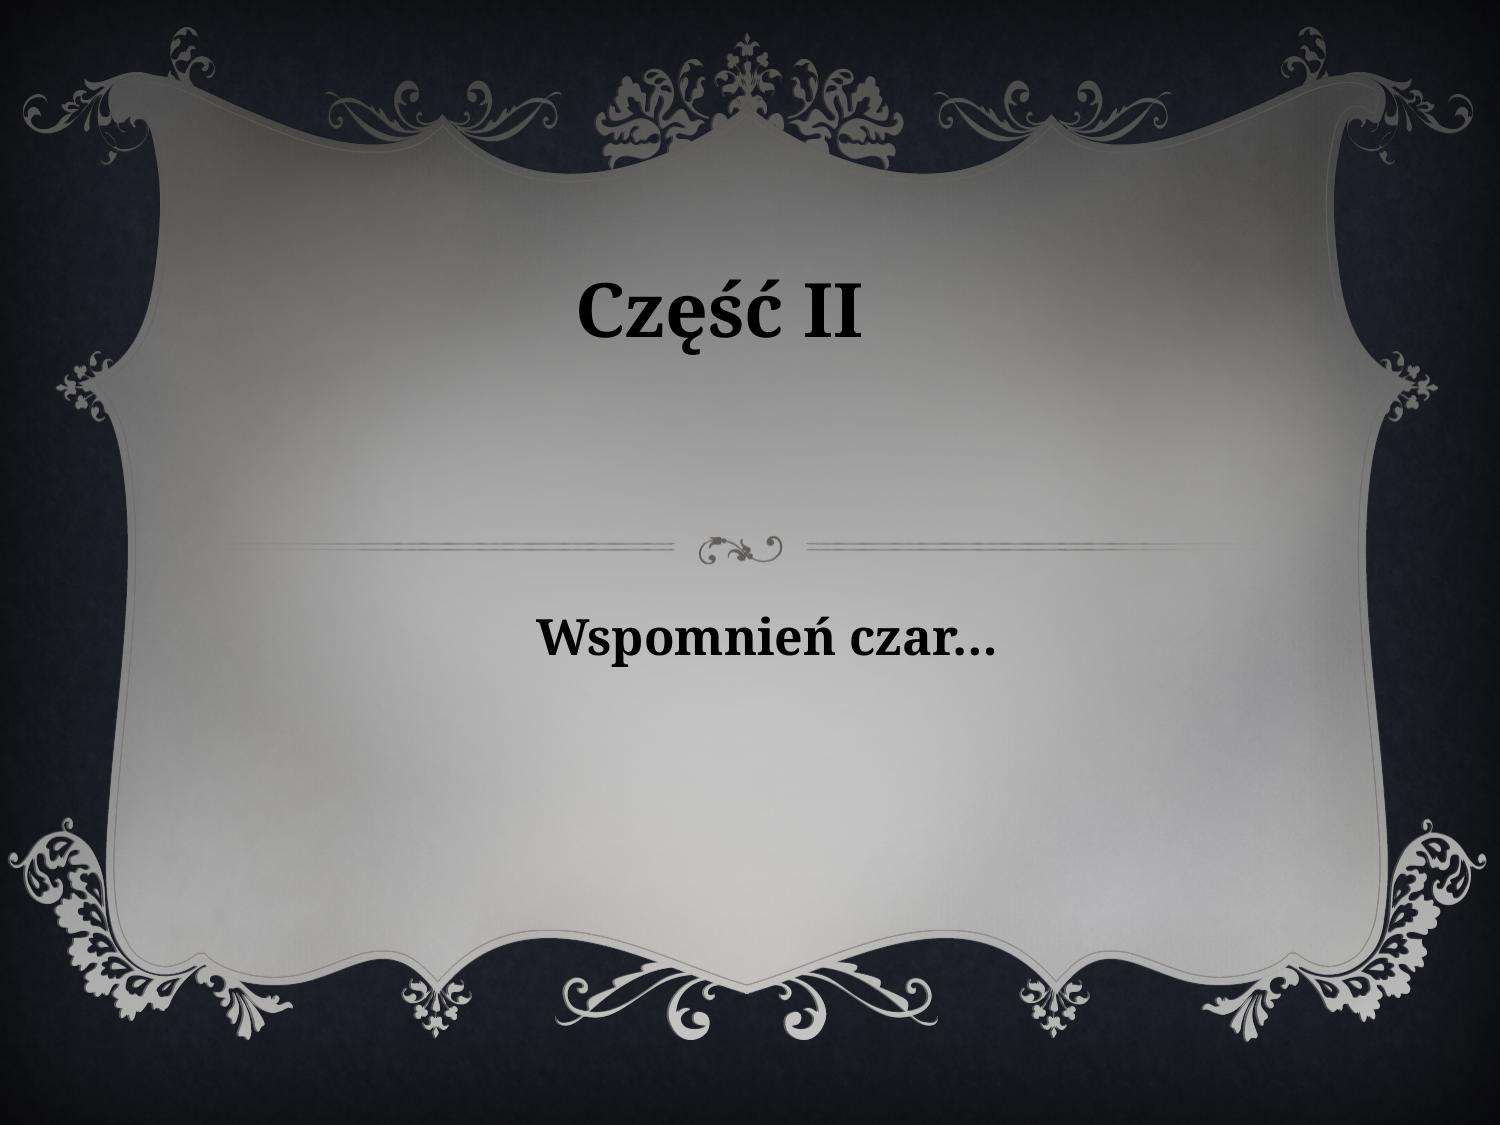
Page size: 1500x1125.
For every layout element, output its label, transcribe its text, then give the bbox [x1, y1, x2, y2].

picture [0, 0, 1500, 1125]
title Część II [194, 255, 1245, 468]
subtitle Wspomnień czar… [242, 597, 1293, 723]
